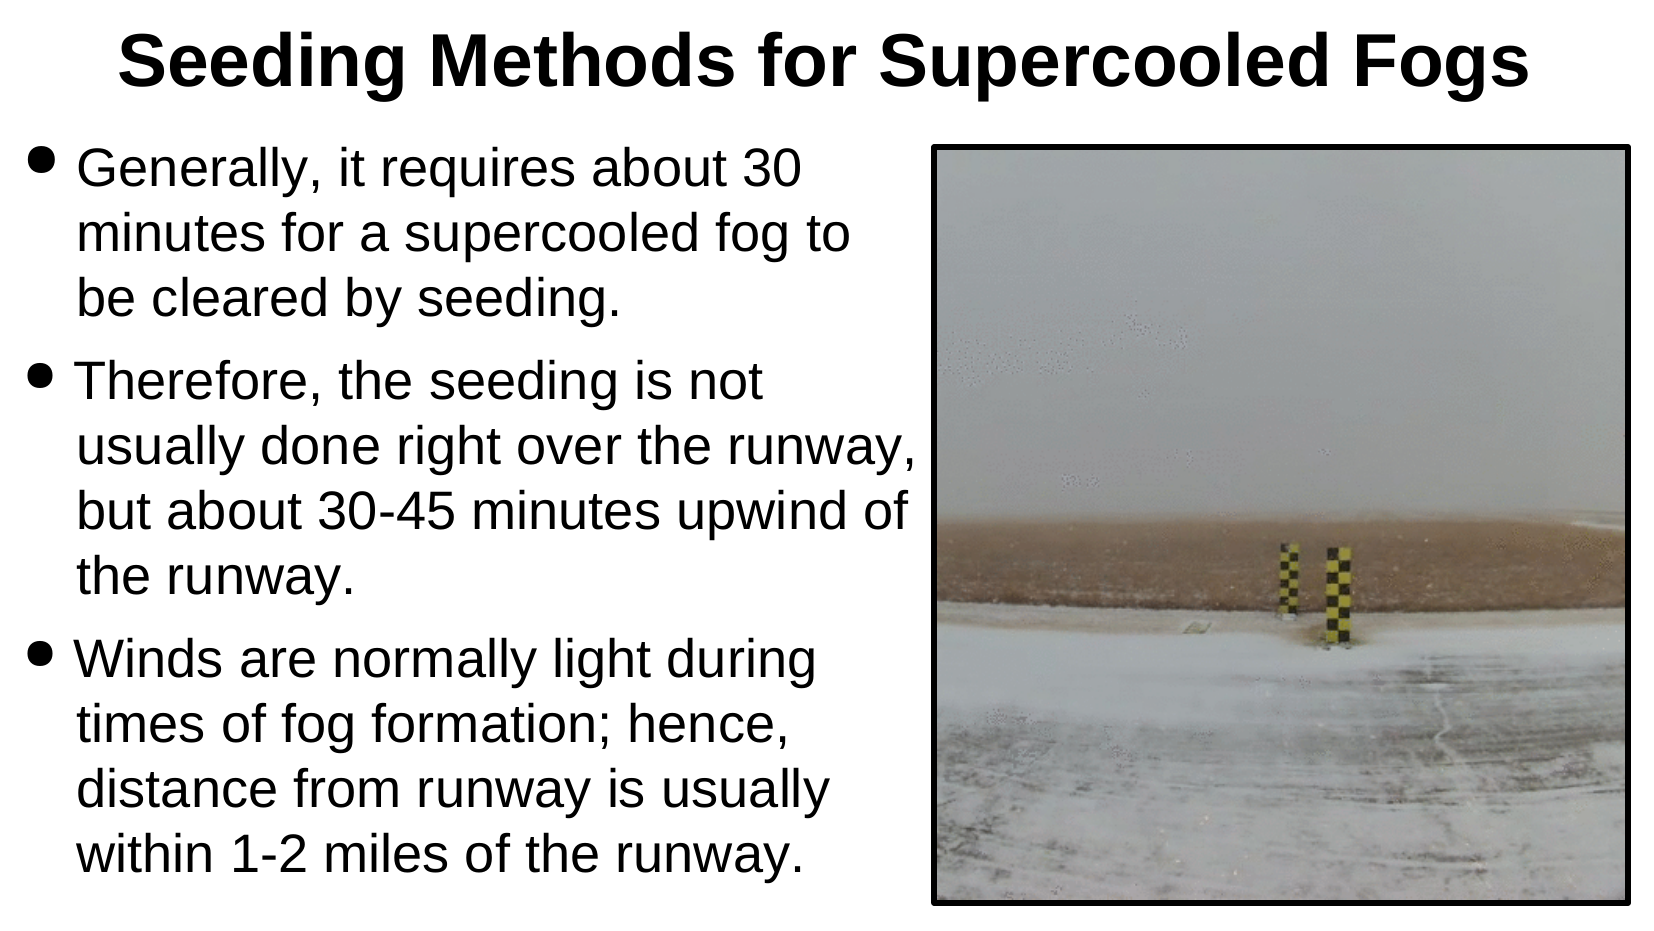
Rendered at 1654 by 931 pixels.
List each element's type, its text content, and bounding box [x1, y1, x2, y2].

picture [937, 150, 1625, 901]
text_box Generally, it requires about 30 minutes for a supercooled fog to be cleared by seeding. Therefore, the seeding is not usually done right over the runway, but about 30-45 minutes upwind of the runway. Winds are normally light during times of fog formation; hence, distance from runway is usually within 1-2 miles of the runway. [4, 120, 938, 931]
title Seeding Methods for Supercooled Fogs [0, 5, 1654, 107]
